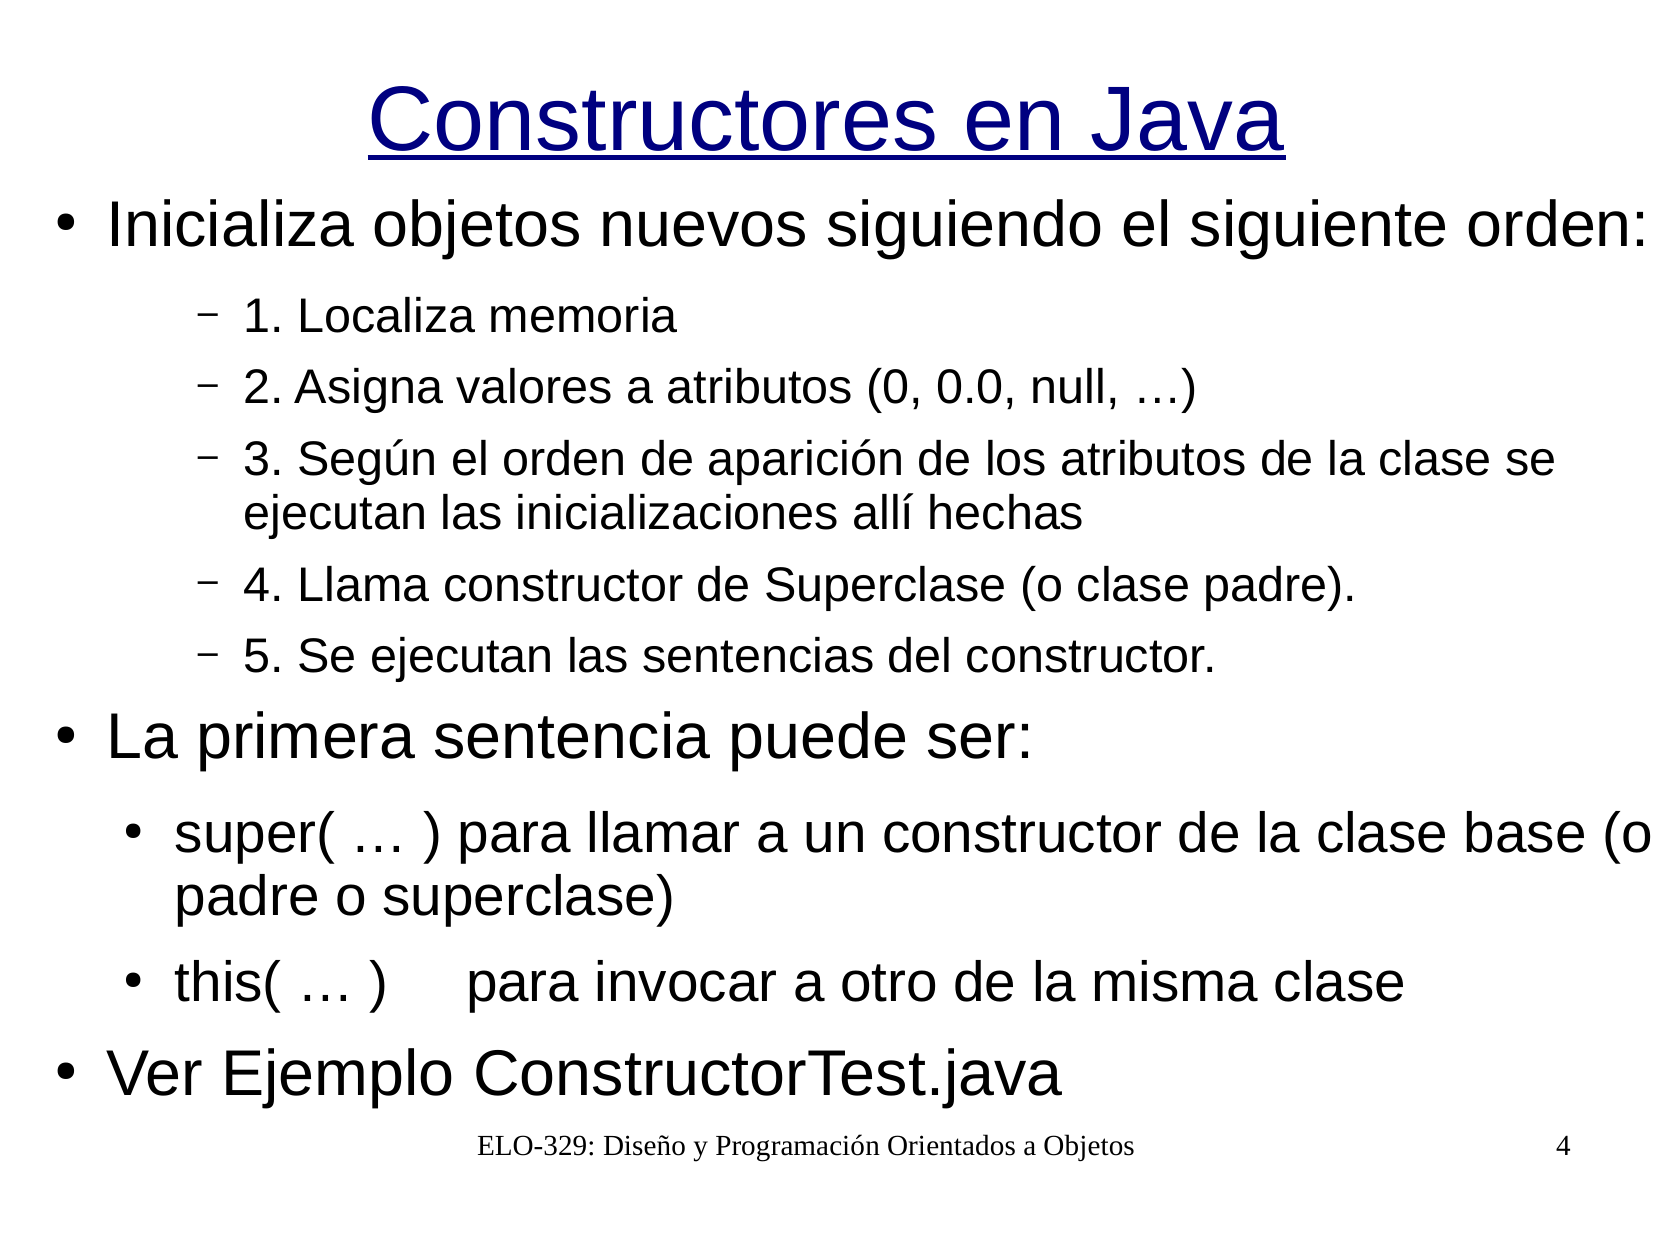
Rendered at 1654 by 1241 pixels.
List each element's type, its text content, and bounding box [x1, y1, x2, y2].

list Inicializa objetos nuevos siguiendo el siguiente orden: 1. Localiza memoria 2. Asigna valores a atributos (0, 0.0, null, …) 3. Según el orden de aparición de los atributos de la clase se ejecutan las inicializaciones allí hechas 4. Llama constructor de Superclase (o clase padre). 5. Se ejecutan las sentencias del constructor. La primera sentencia puede ser: super( … ) para llamar a un constructor de la clase base (o padre o superclase) this( … ) para invocar a otro de la misma clase Ver Ejemplo ConstructorTest.java [37, 187, 1654, 1126]
title Constructores en Java [82, 56, 1571, 181]
